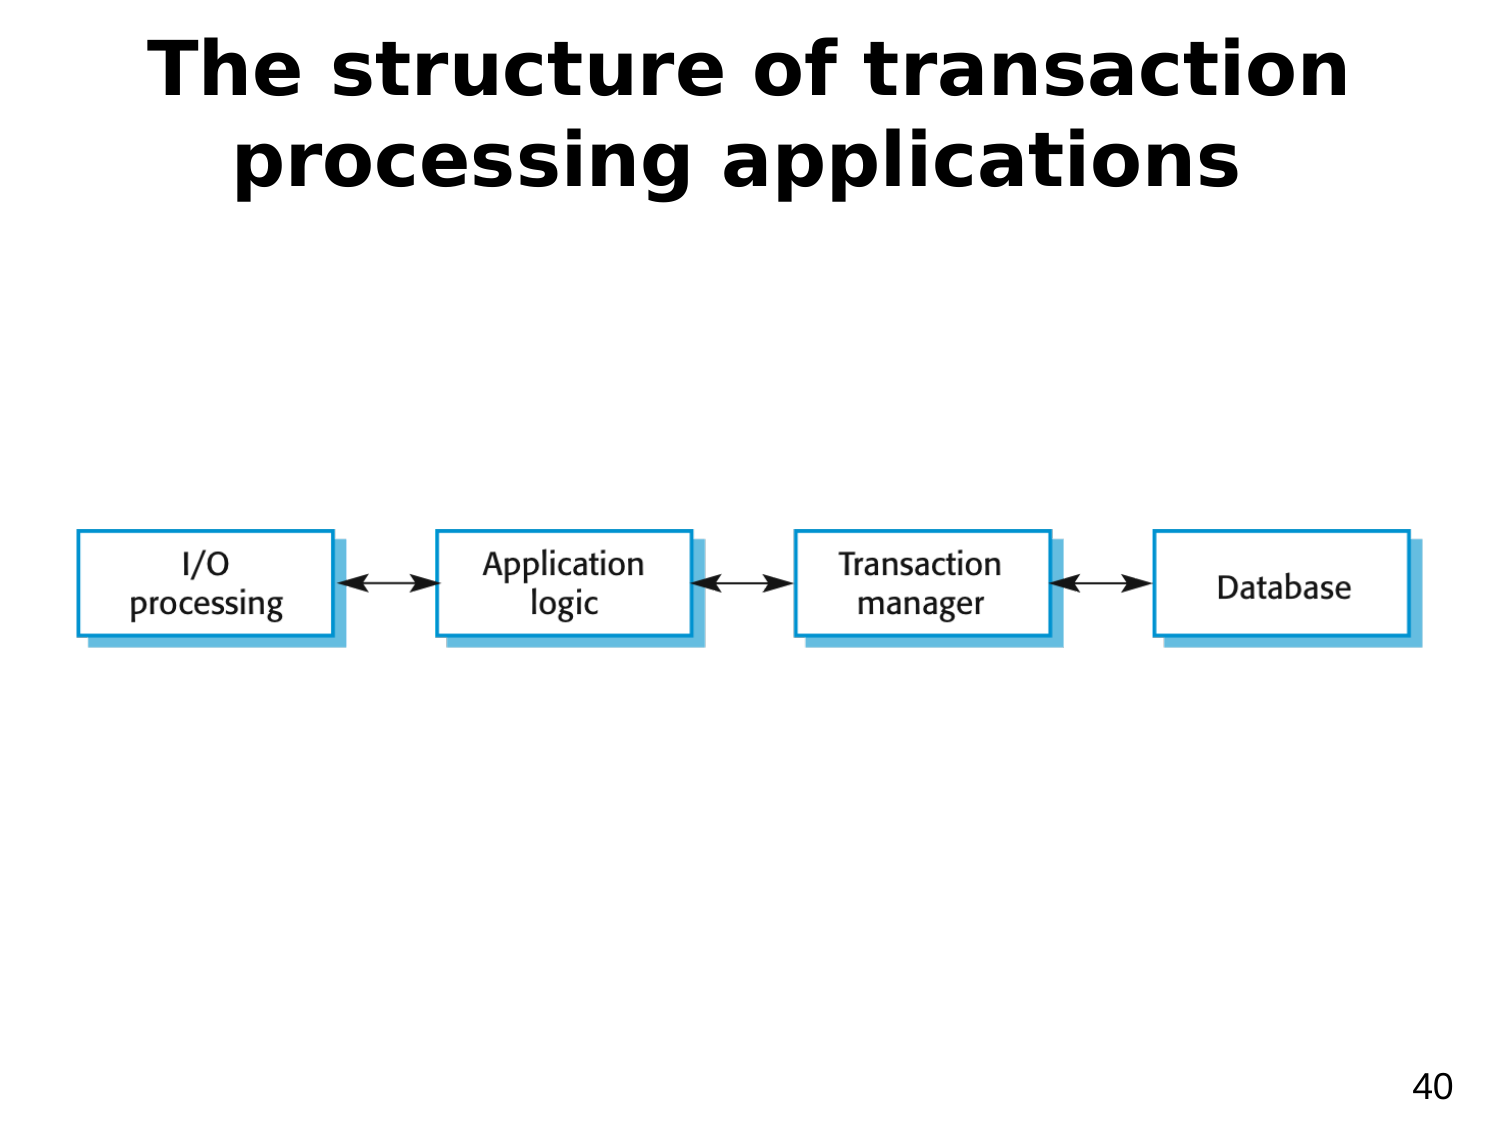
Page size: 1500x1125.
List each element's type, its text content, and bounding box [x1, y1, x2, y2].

title The structure of transaction processing applications [75, 44, 1425, 177]
picture [74, 528, 1425, 651]
